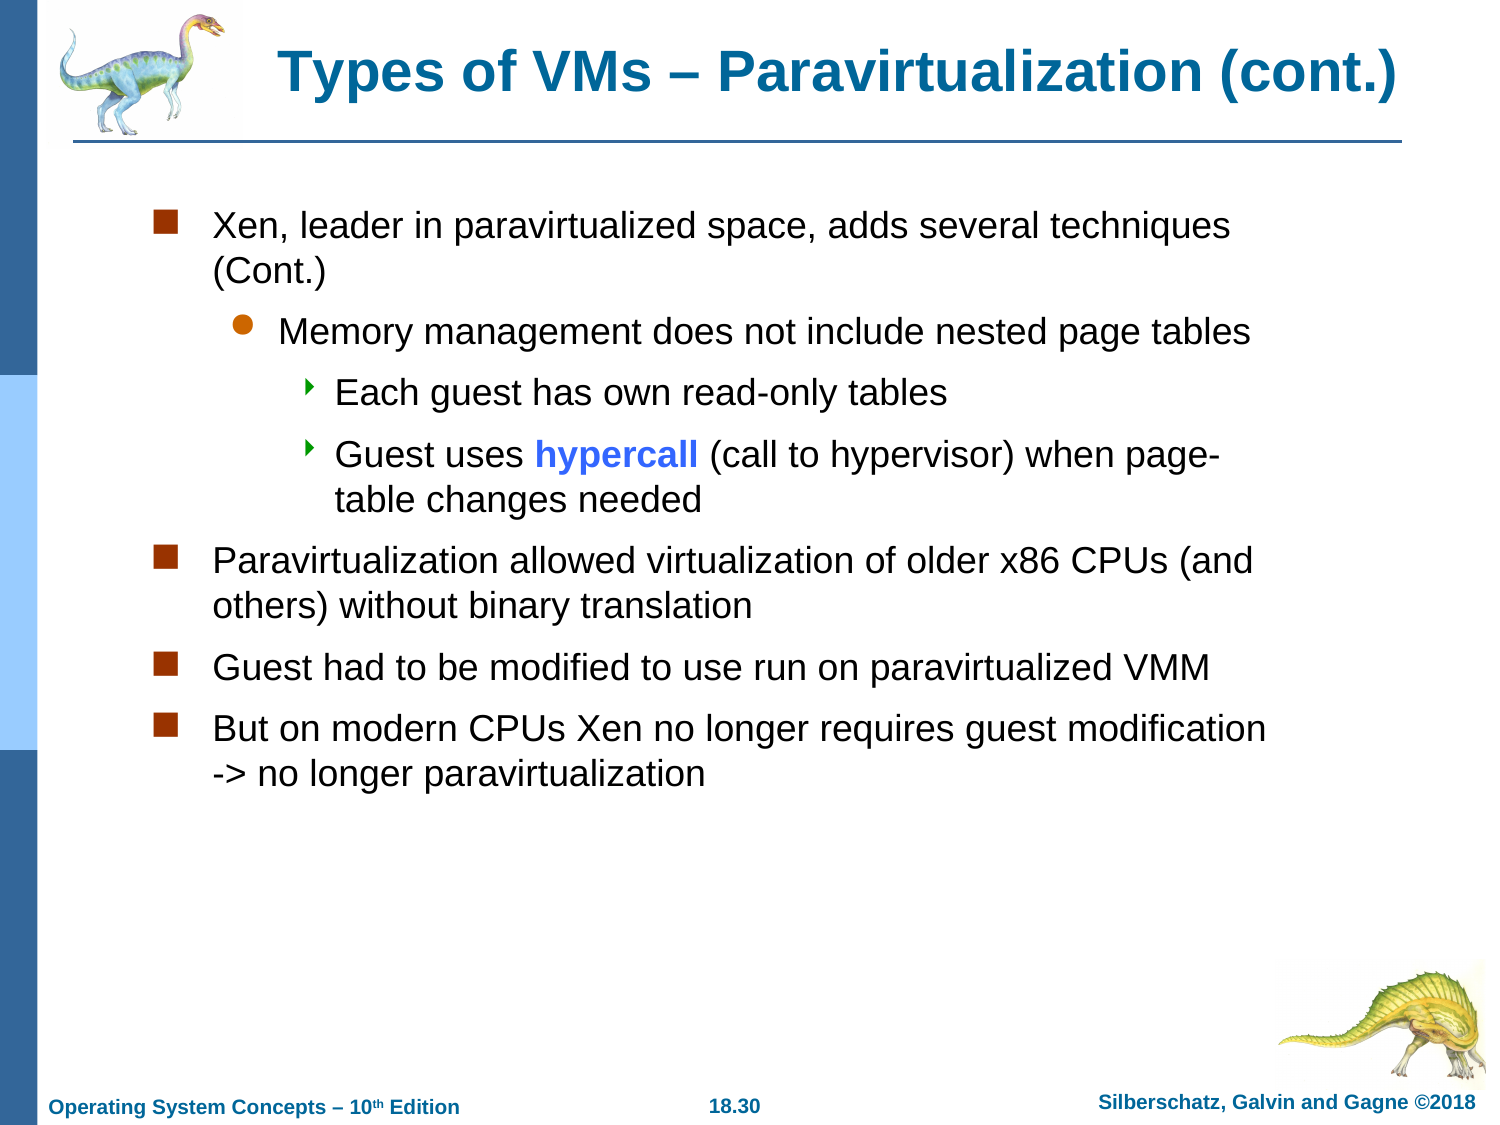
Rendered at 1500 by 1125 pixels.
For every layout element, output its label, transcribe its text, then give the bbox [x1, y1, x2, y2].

title Types of VMs – Paravirtualization (cont.) [203, 15, 1473, 111]
picture [46, 0, 243, 149]
list Xen, leader in paravirtualized space, adds several techniques (Cont.) Memory management does not include nested page tables Each guest has own read-only tables Guest uses hypercall (call to hypervisor) when page-table changes needed Paravirtualization allowed virtualization of older x86 CPUs (and others) without binary translation Guest had to be modified to use run on paravirtualized VMM But on modern CPUs Xen no longer requires guest modification -> no longer paravirtualization [141, 193, 1297, 937]
picture [1415, 1094, 1423, 1099]
picture [1275, 959, 1486, 1090]
